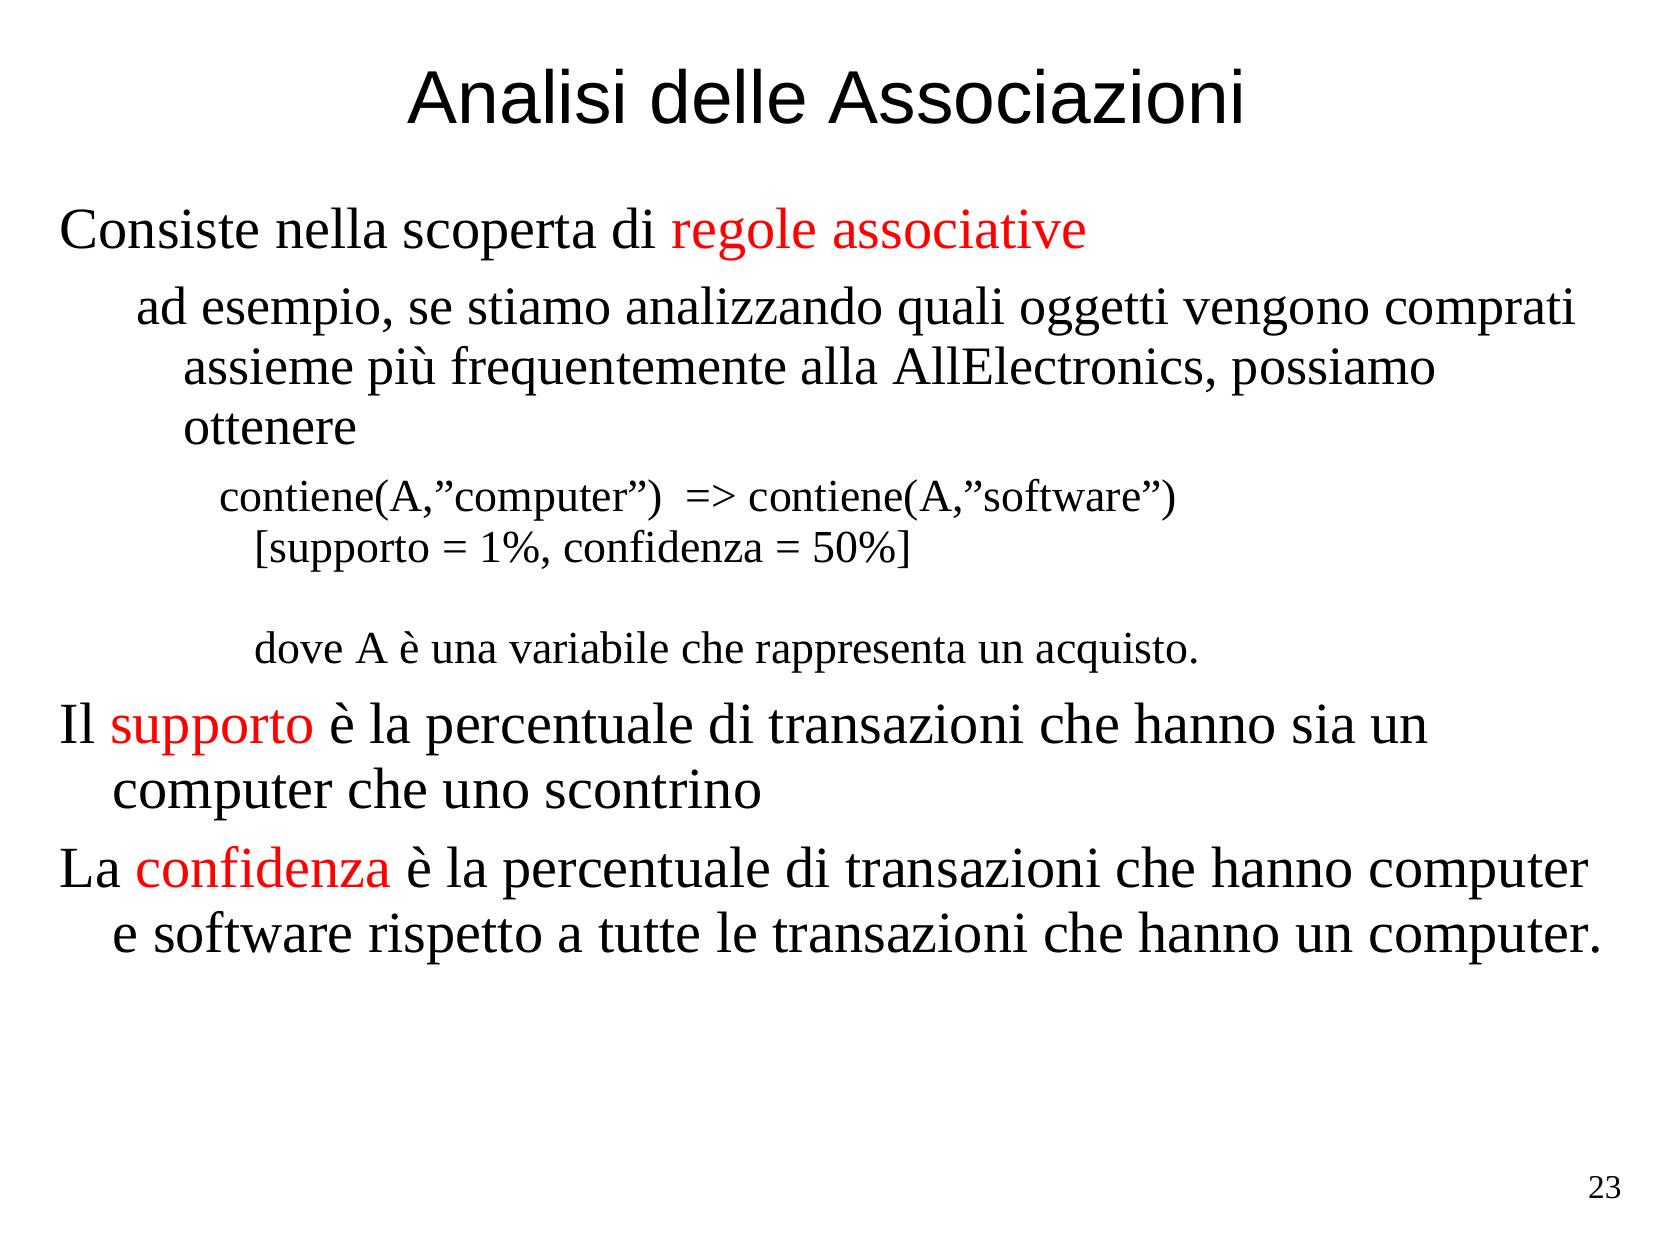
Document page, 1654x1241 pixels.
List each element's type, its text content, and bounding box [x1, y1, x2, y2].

list Consiste nella scoperta di regole associative ad esempio, se stiamo analizzando quali oggetti vengono comprati assieme più frequentemente alla AllElectronics, possiamo ottenere contiene(A,”computer”) => contiene(A,”software”) [supporto = 1%, confidenza = 50%] dove A è una variabile che rappresenta un acquisto. Il supporto è la percentuale di transazioni che hanno sia un computer che uno scontrino La confidenza è la percentuale di transazioni che hanno computer e software rispetto a tutte le transazioni che hanno un computer. [42, 196, 1612, 1187]
title Analisi delle Associazioni [37, 30, 1617, 166]
